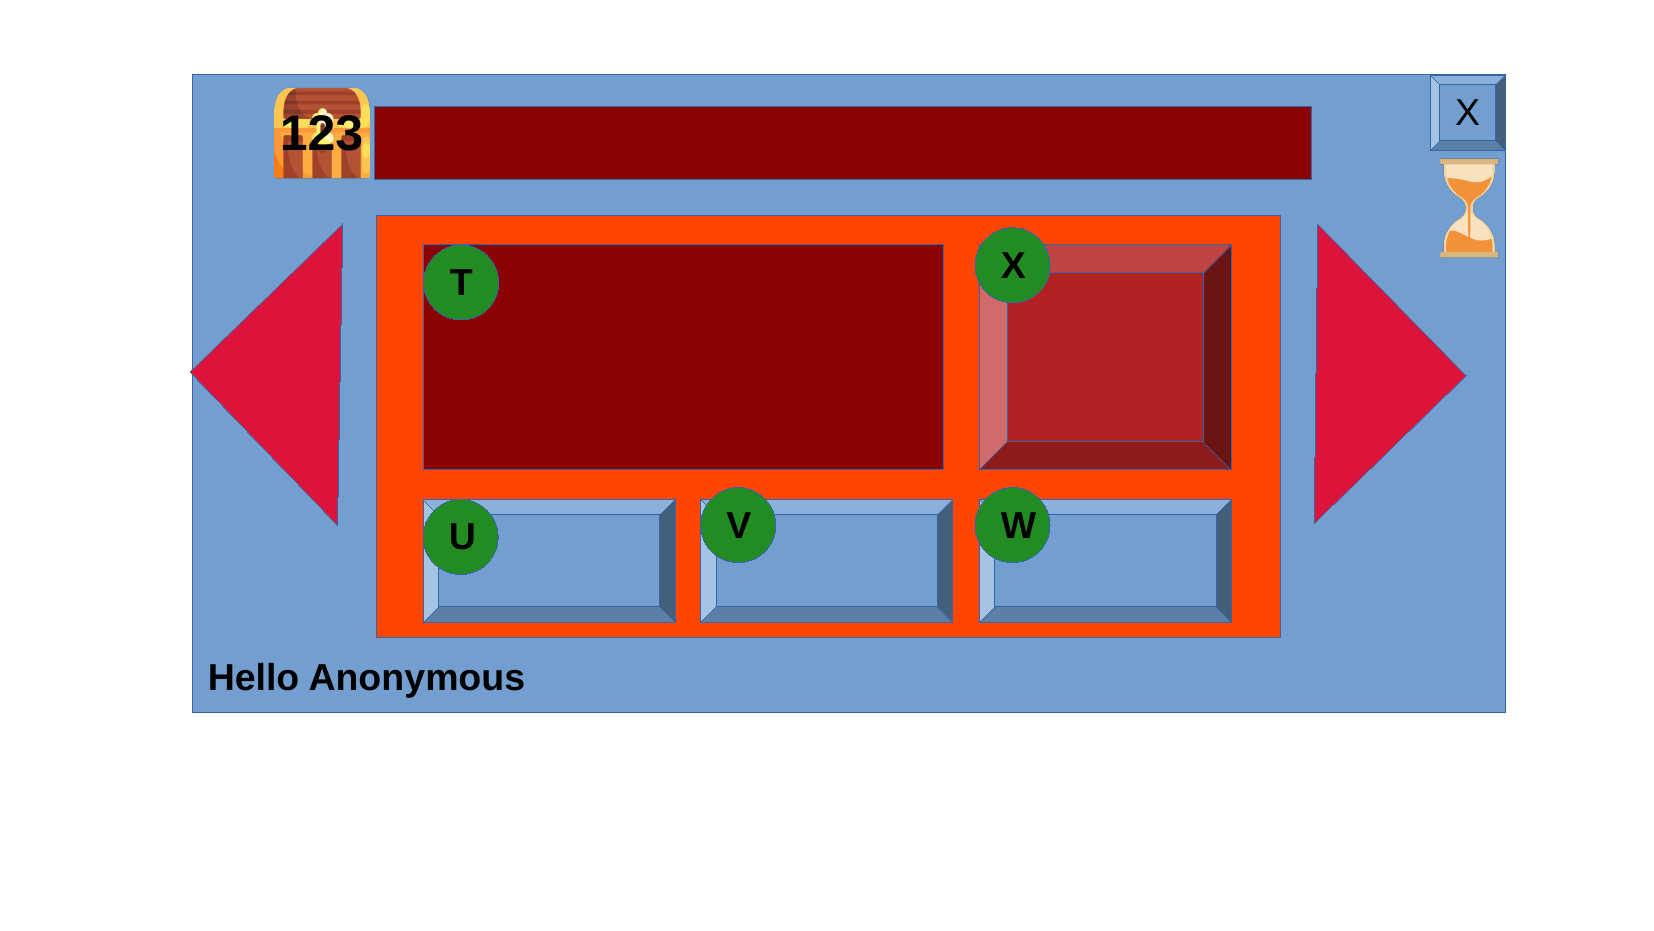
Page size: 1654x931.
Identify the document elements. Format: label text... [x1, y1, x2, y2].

text_box Hello Anonymous [193, 649, 944, 800]
text_box [190, 74, 1506, 713]
text_box W [975, 487, 1051, 563]
text_box T [423, 244, 499, 320]
text_box X [1440, 85, 1495, 133]
picture [274, 74, 370, 192]
text_box V [700, 487, 776, 563]
text_box U [423, 499, 499, 575]
text_box X [975, 227, 1051, 303]
picture [1399, 133, 1544, 278]
